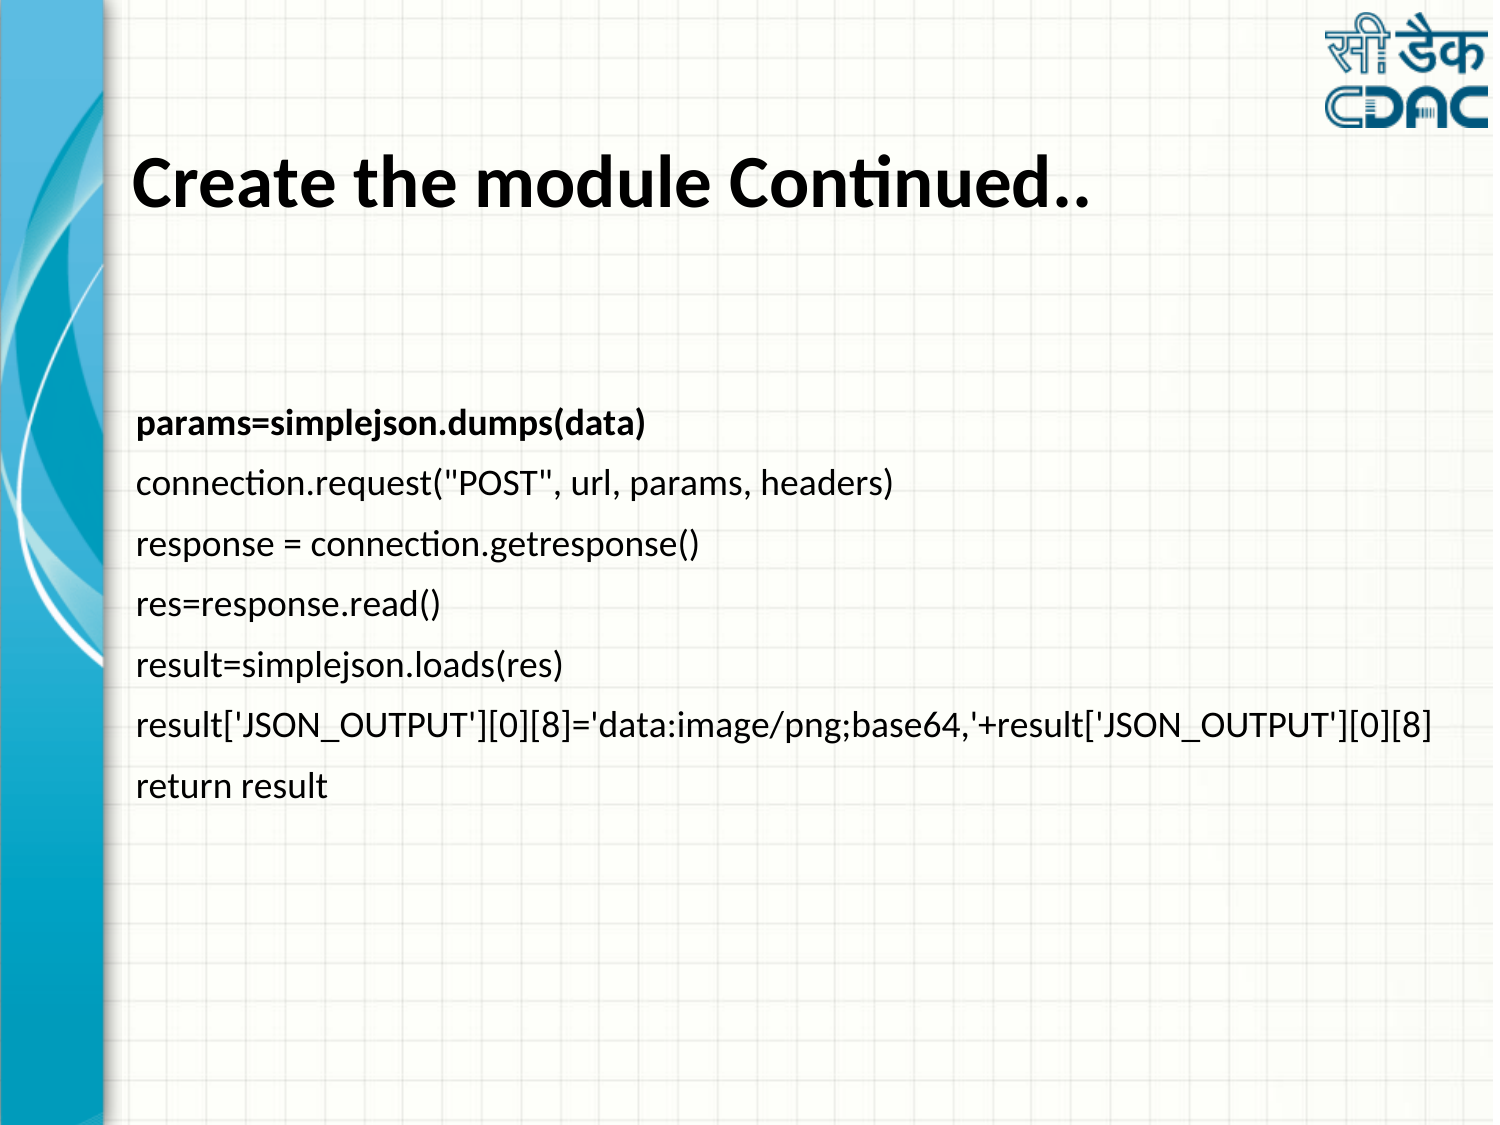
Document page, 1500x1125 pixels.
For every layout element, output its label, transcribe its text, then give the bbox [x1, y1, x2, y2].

text_box Create the module Continued.. [117, 118, 1468, 238]
picture [0, 0, 1493, 1125]
text_box params=simplejson.dumps(data)‏ connection.request("POST", url, params, headers)‏ response = connection.getresponse()‏ res=response.read()‏ result=simplejson.loads(res)‏ result['JSON_OUTPUT'][0][8]='data:image/png;base64,'+result['JSON_OUTPUT'][0][8] return result [112, 389, 1463, 1006]
